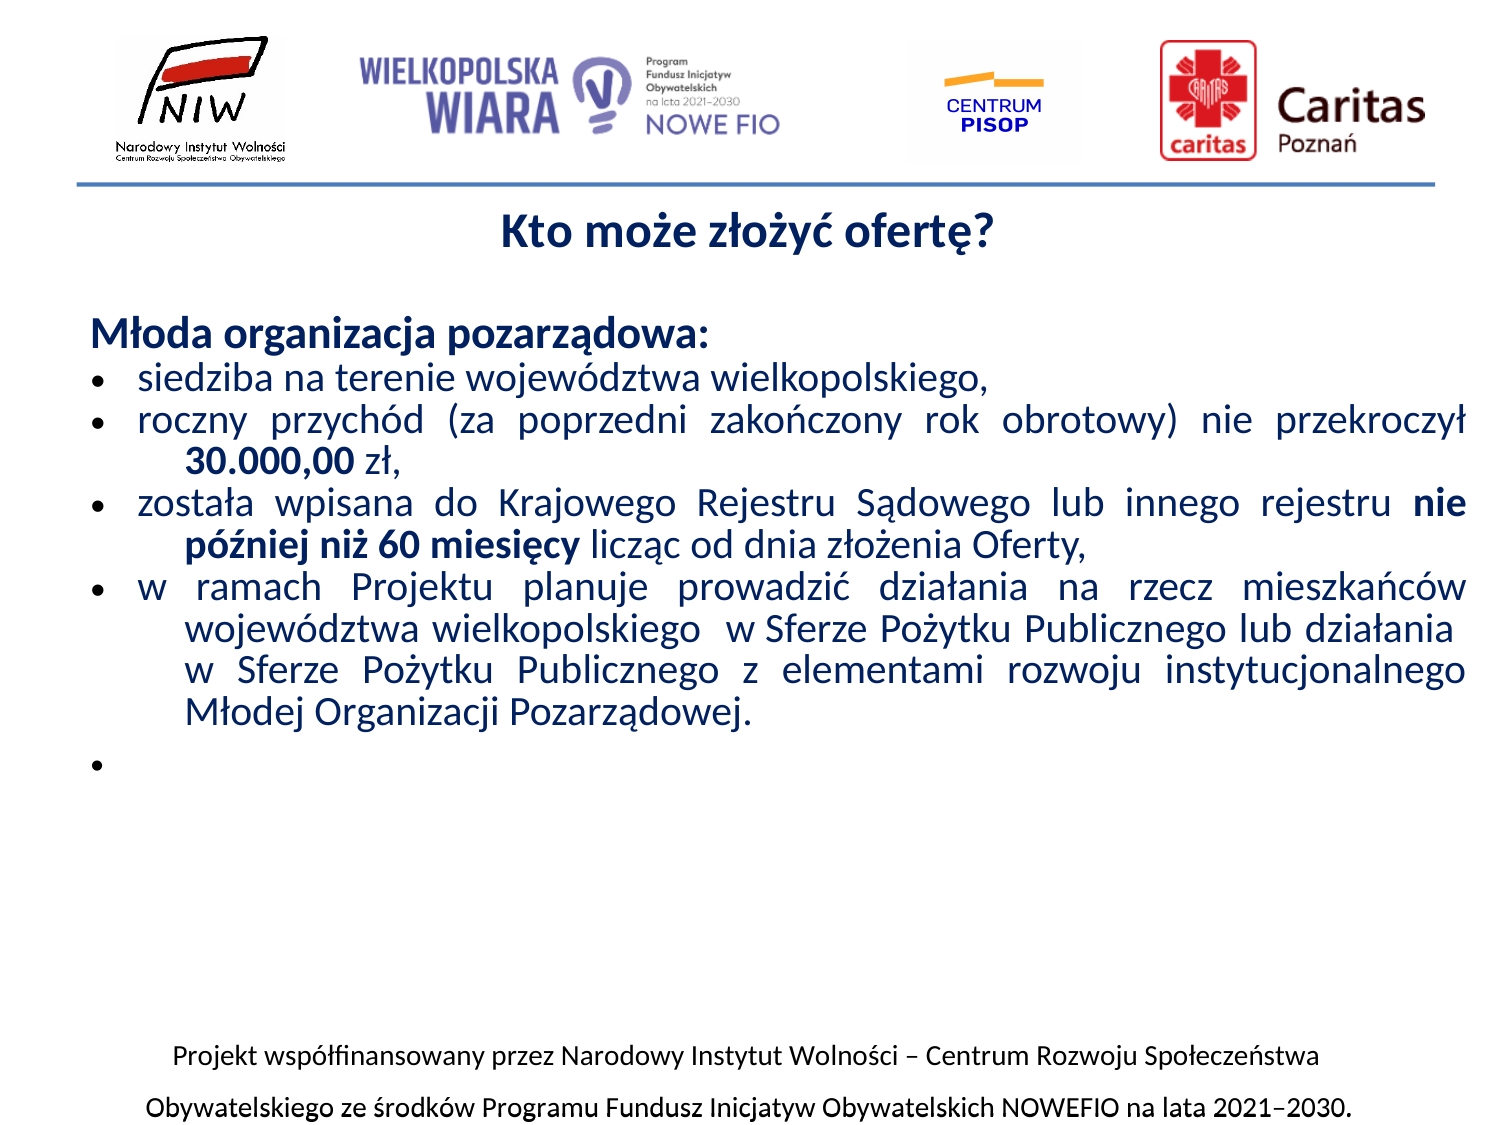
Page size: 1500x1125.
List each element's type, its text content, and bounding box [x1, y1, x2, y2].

text_box Młoda organizacja pozarządowa: siedziba na terenie województwa wielkopolskiego, roczny przychód (za poprzedni zakończony rok obrotowy) nie przekroczył 30.000,00 zł, została wpisana do Krajowego Rejestru Sądowego lub innego rejestru nie później niż 60 miesięcy licząc od dnia złożenia Oferty, w ramach Projektu planuje prowadzić działania na rzecz mieszkańców województwa wielkopolskiego w Sferze Pożytku Publicznego lub działania w Sferze Pożytku Publicznego z elementami rozwoju instytucjonalnego Młodej Organizacji Pozarządowej. [78, 309, 1478, 888]
text_box Kto może złożyć ofertę? [405, 204, 1093, 306]
